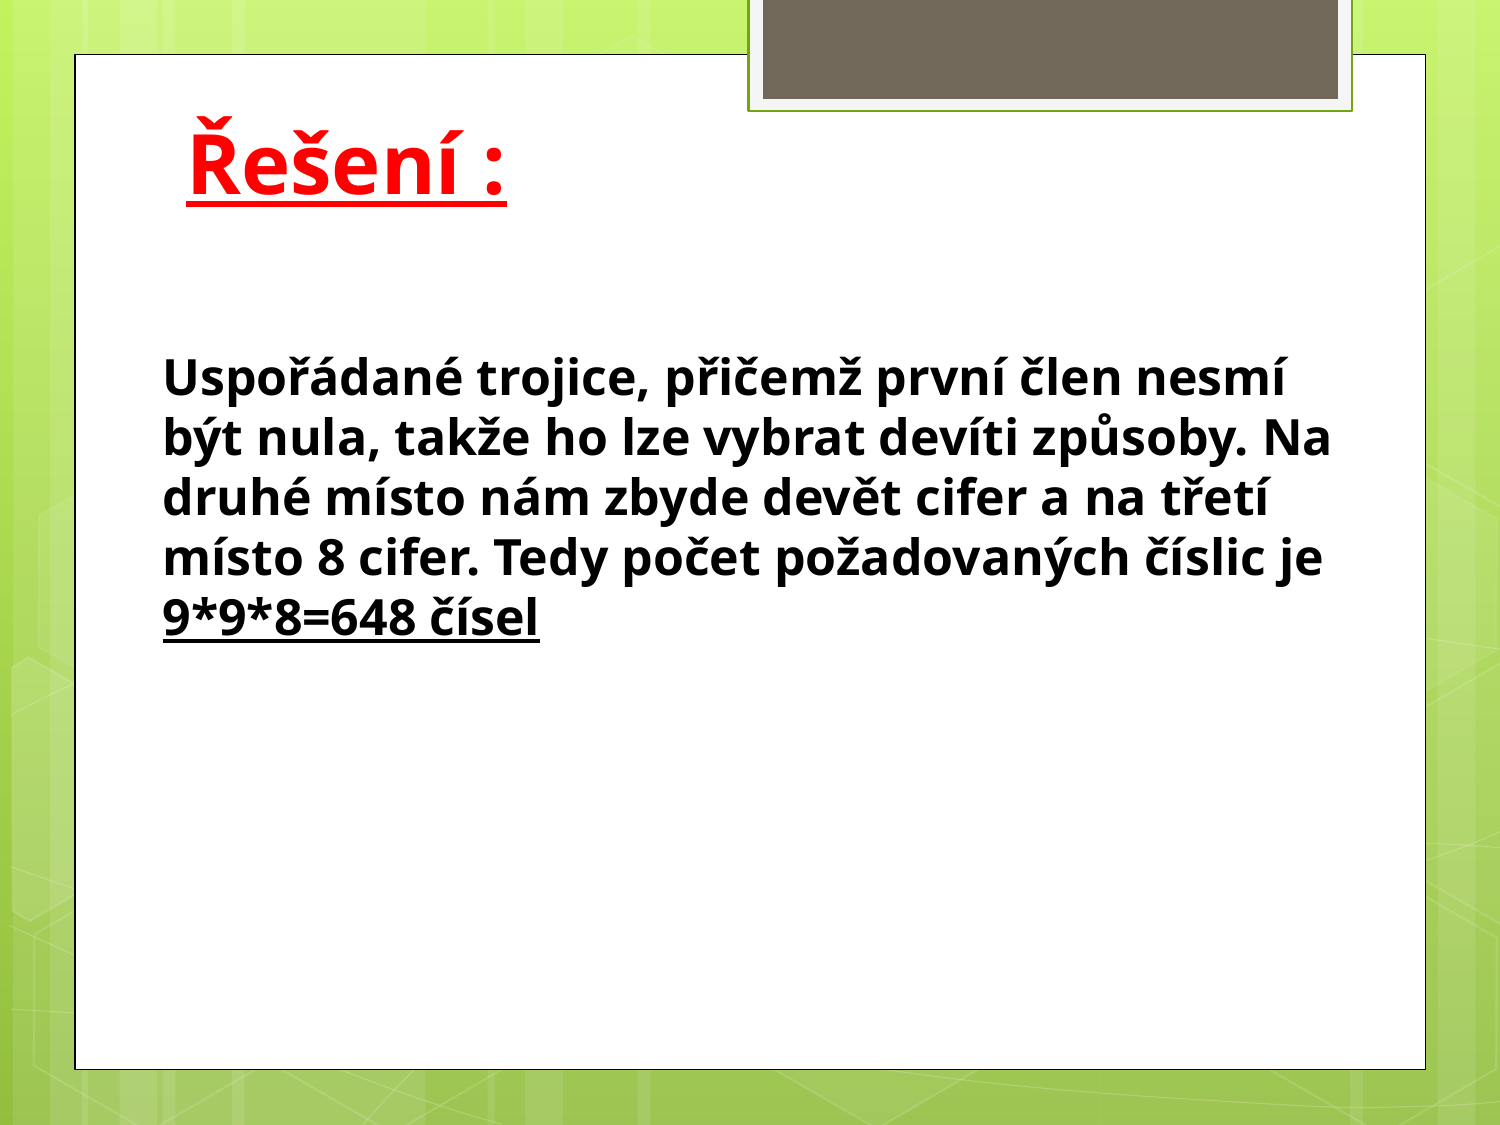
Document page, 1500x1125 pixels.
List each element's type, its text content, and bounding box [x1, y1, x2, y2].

title Řešení : [171, 30, 1415, 219]
text_box Uspořádané trojice, přičemž první člen nesmí být nula, takže ho lze vybrat devíti způsoby. Na druhé místo nám zbyde devět cifer a na třetí místo 8 cifer. Tedy počet požadovaných číslic je 9*9*8=648 čísel [148, 338, 1376, 653]
